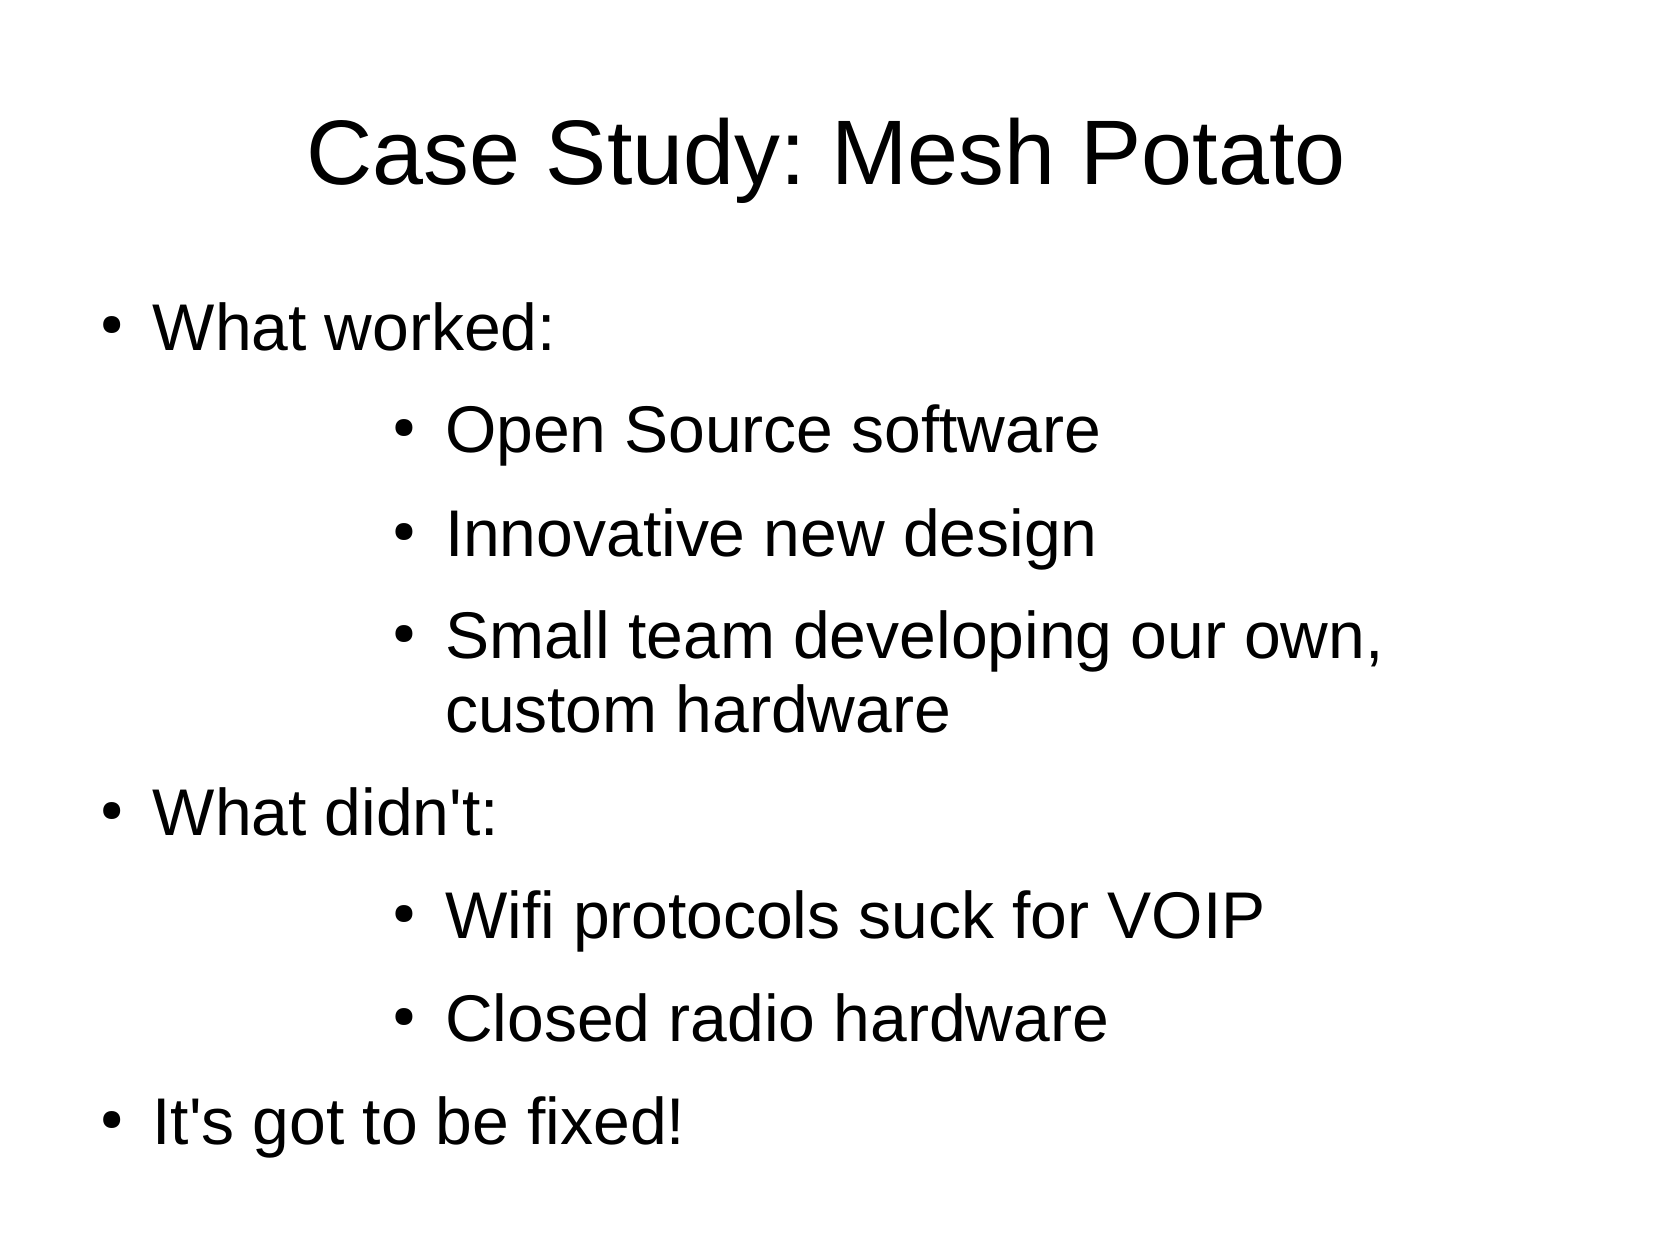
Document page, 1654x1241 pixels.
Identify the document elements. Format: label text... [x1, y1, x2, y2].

title Case Study: Mesh Potato [82, 49, 1571, 257]
list What worked: Open Source software Innovative new design Small team developing our own, custom hardware What didn't: Wifi protocols suck for VOIP Closed radio hardware It's got to be fixed! [82, 290, 1571, 1170]
